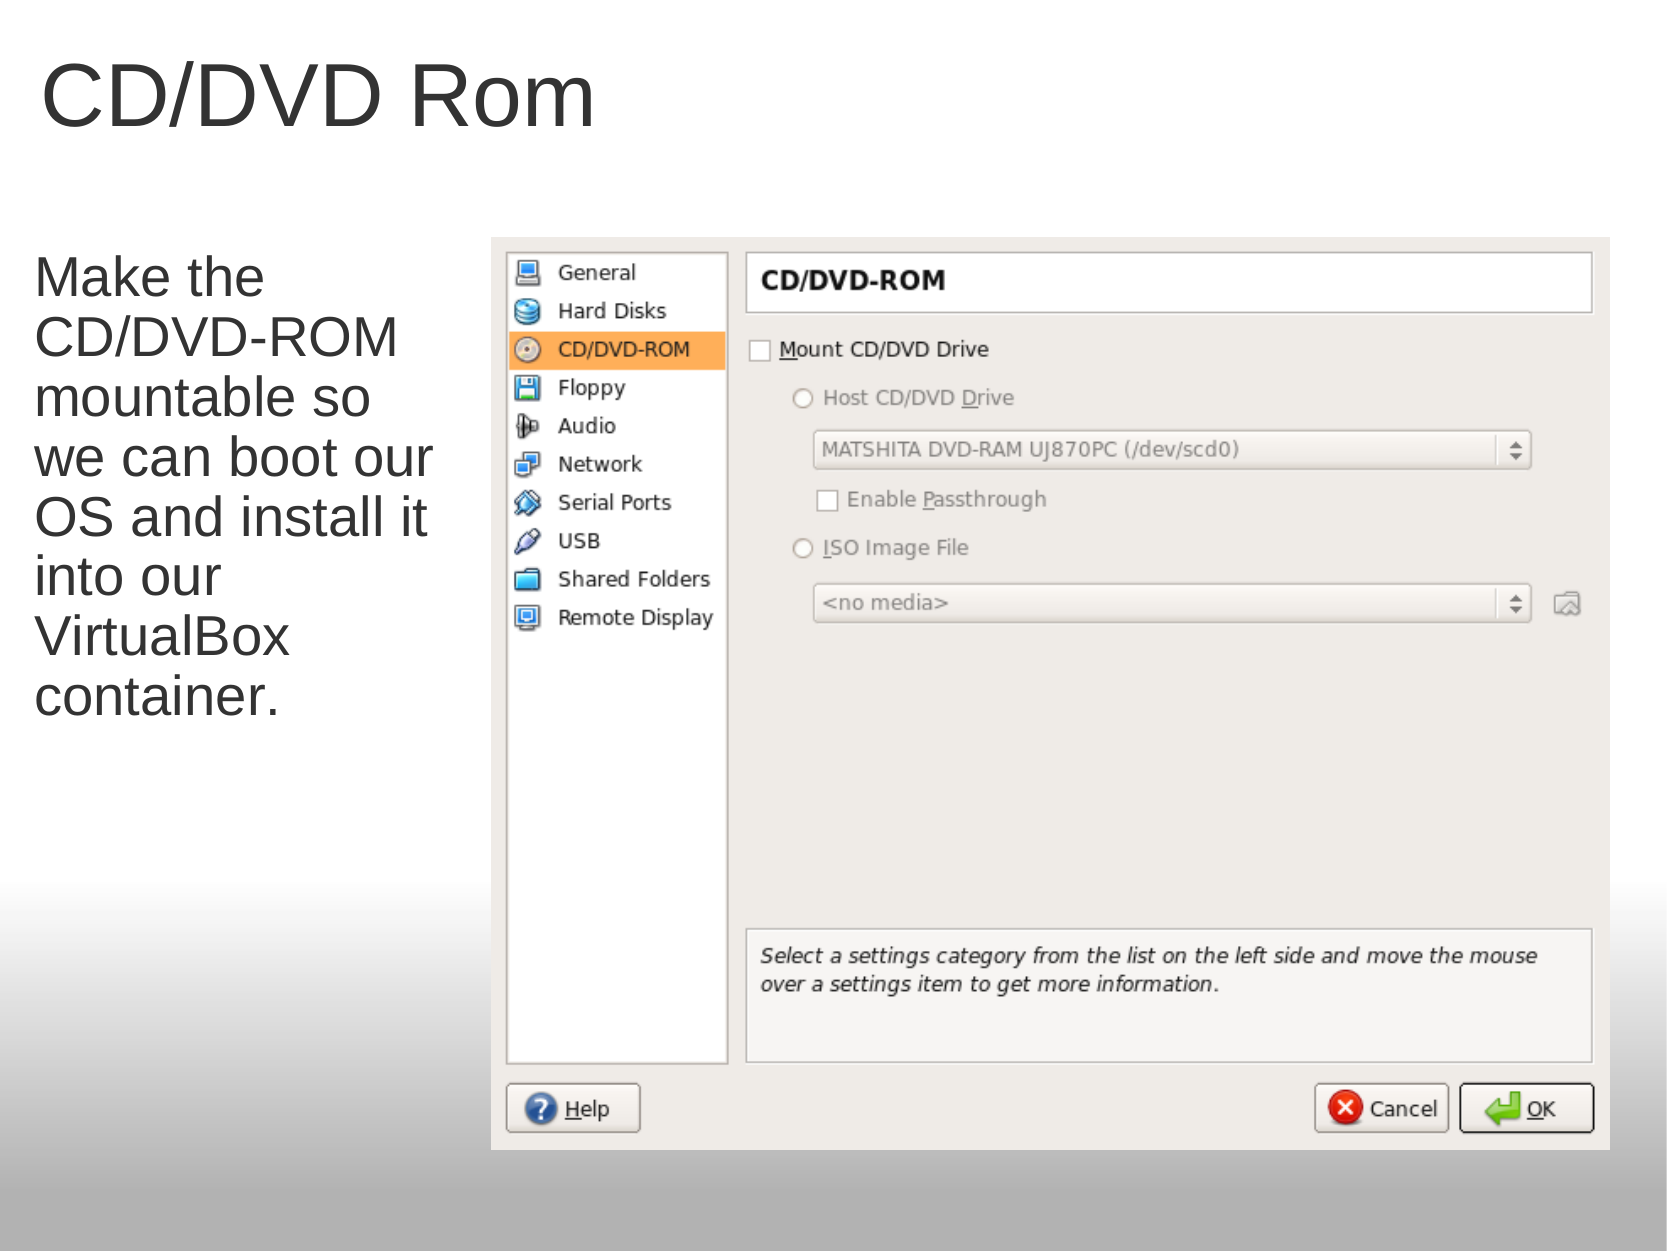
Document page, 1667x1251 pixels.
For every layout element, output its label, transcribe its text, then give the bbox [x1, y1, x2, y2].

title CD/DVD Rom [40, 50, 1627, 201]
picture [0, 0, 1667, 1251]
list Make the CD/DVD-ROM mountable so we can boot our OS and install it into our VirtualBox container. [34, 248, 453, 1086]
